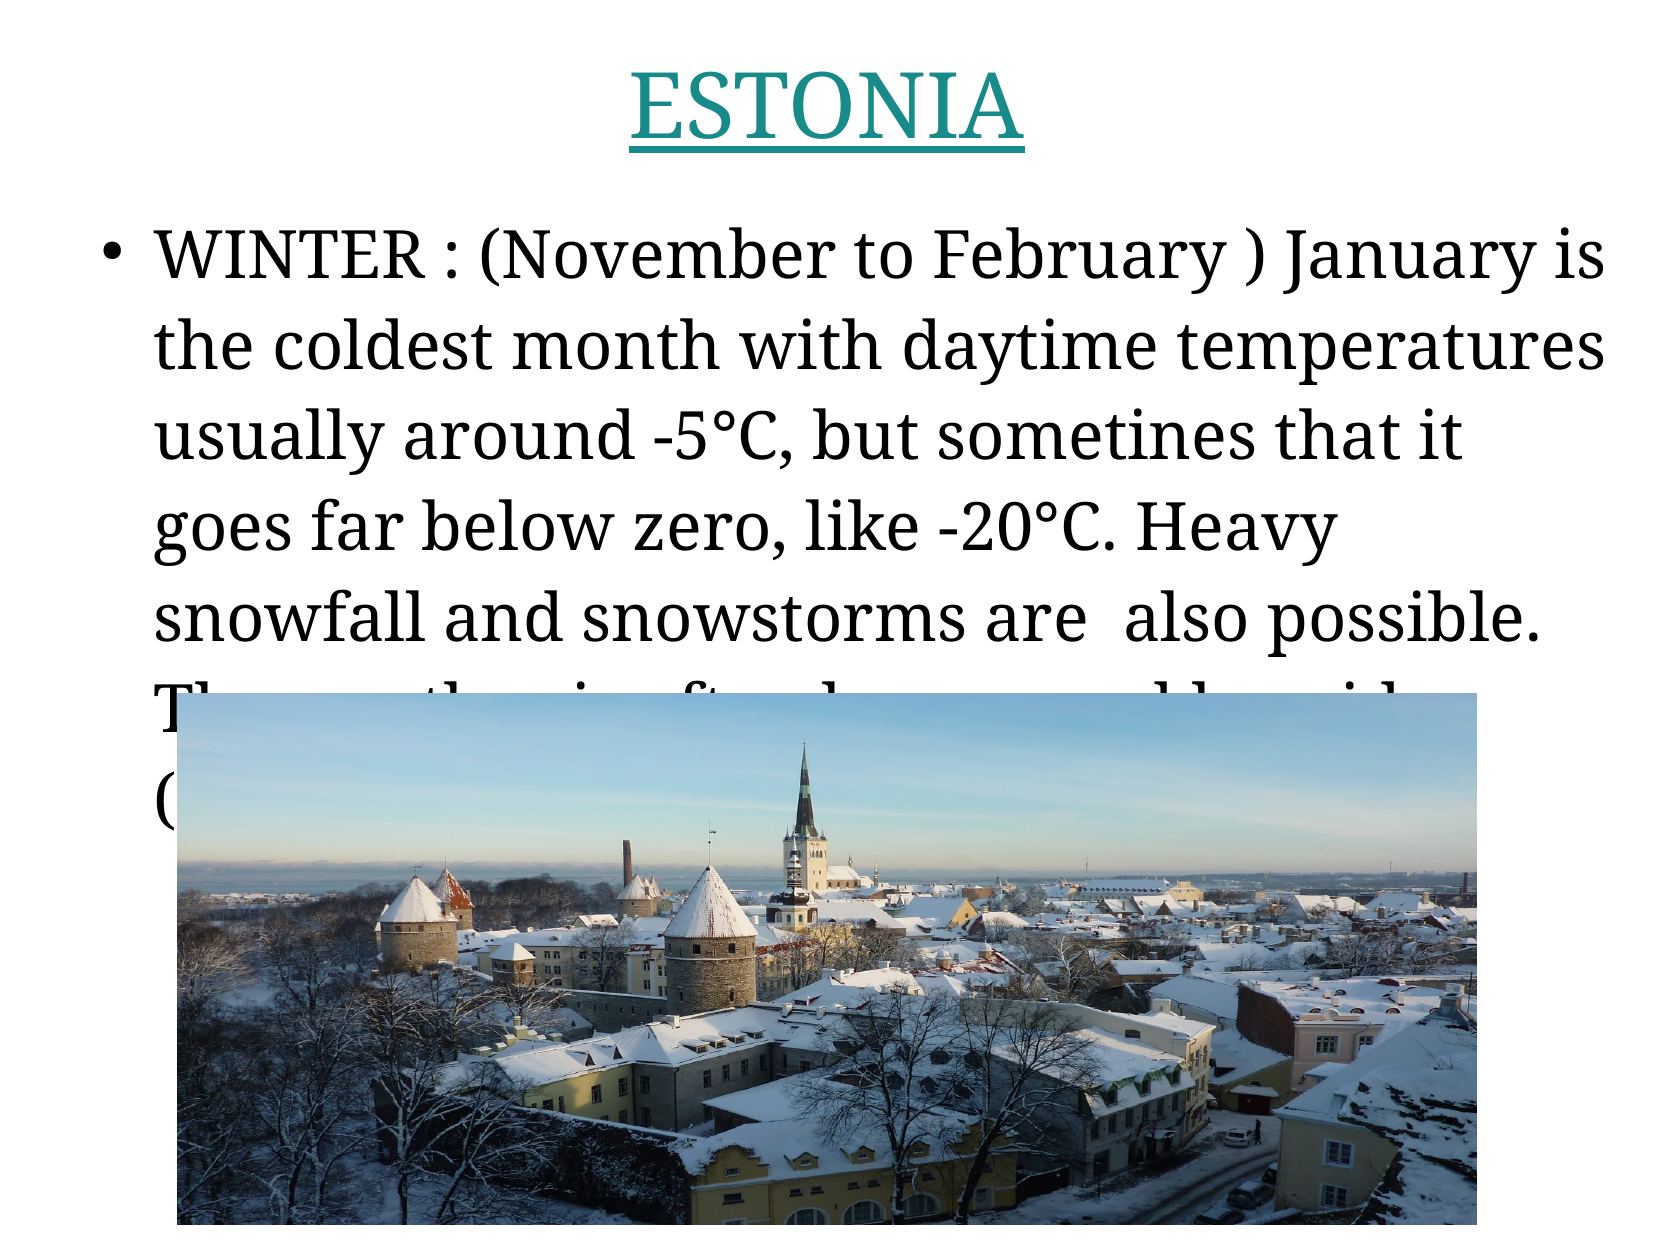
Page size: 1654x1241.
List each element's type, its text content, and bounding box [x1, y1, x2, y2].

picture [177, 693, 1477, 1225]
title ESTONIA [82, 0, 1571, 208]
list WINTER : (November to February ) January is the coldest month with daytime temperatures usually around -5°C, but sometines that it goes far below zero, like -20°C. Heavy snowfall and snowstorms are also possible. The weather is often breeze and humid (Baltic Sea's proximity) [82, 207, 1619, 697]
